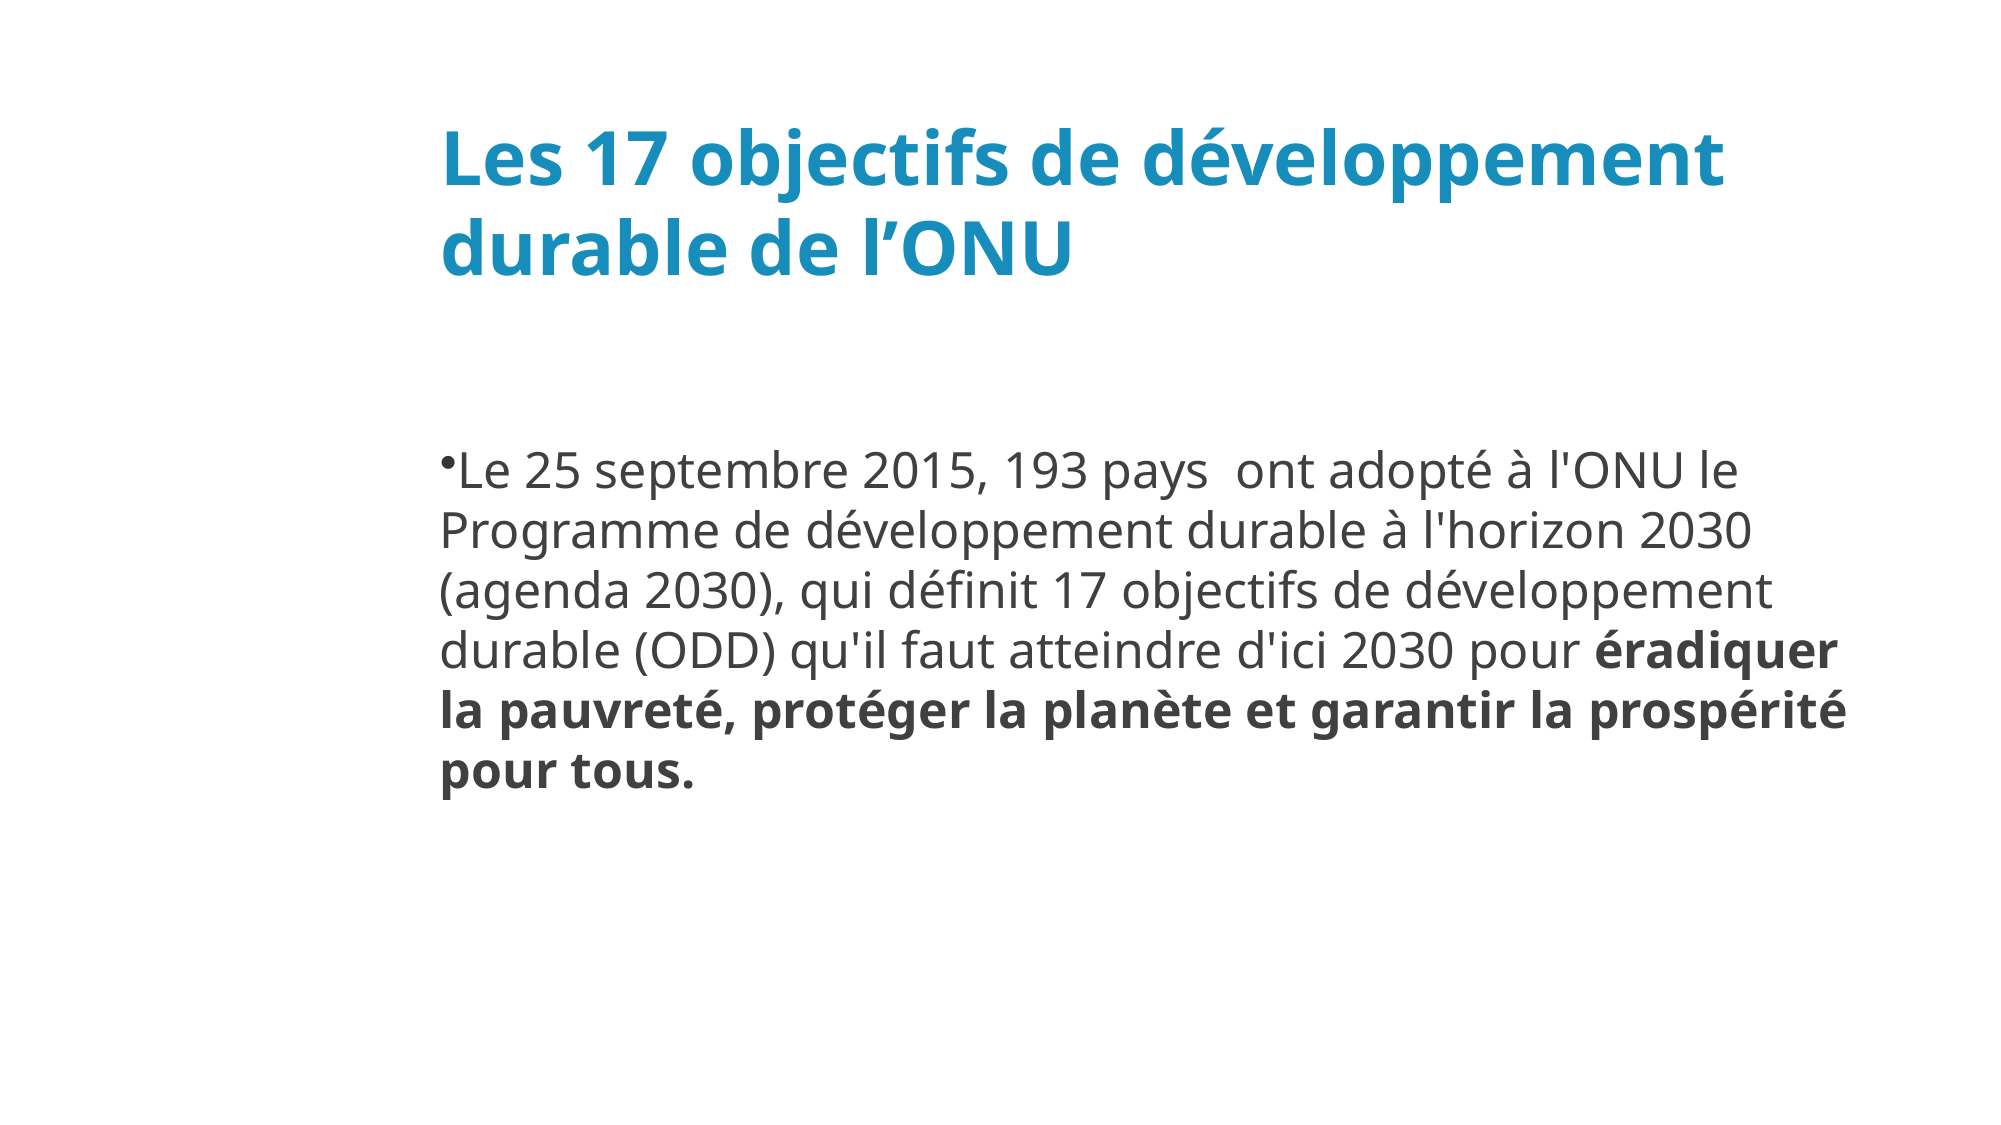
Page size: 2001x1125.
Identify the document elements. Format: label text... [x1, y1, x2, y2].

title Les 17 objectifs de développement durable de l’ONU [425, 102, 1888, 313]
list Le 25 septembre 2015, 193 pays ont adopté à l'ONU le Programme de développement durable à l'horizon 2030 (agenda 2030), qui définit 17 objectifs de développement durable (ODD) qu'il faut atteindre d'ici 2030 pour éradiquer la pauvreté, protéger la planète et garantir la prospérité pour tous. [424, 350, 1888, 970]
